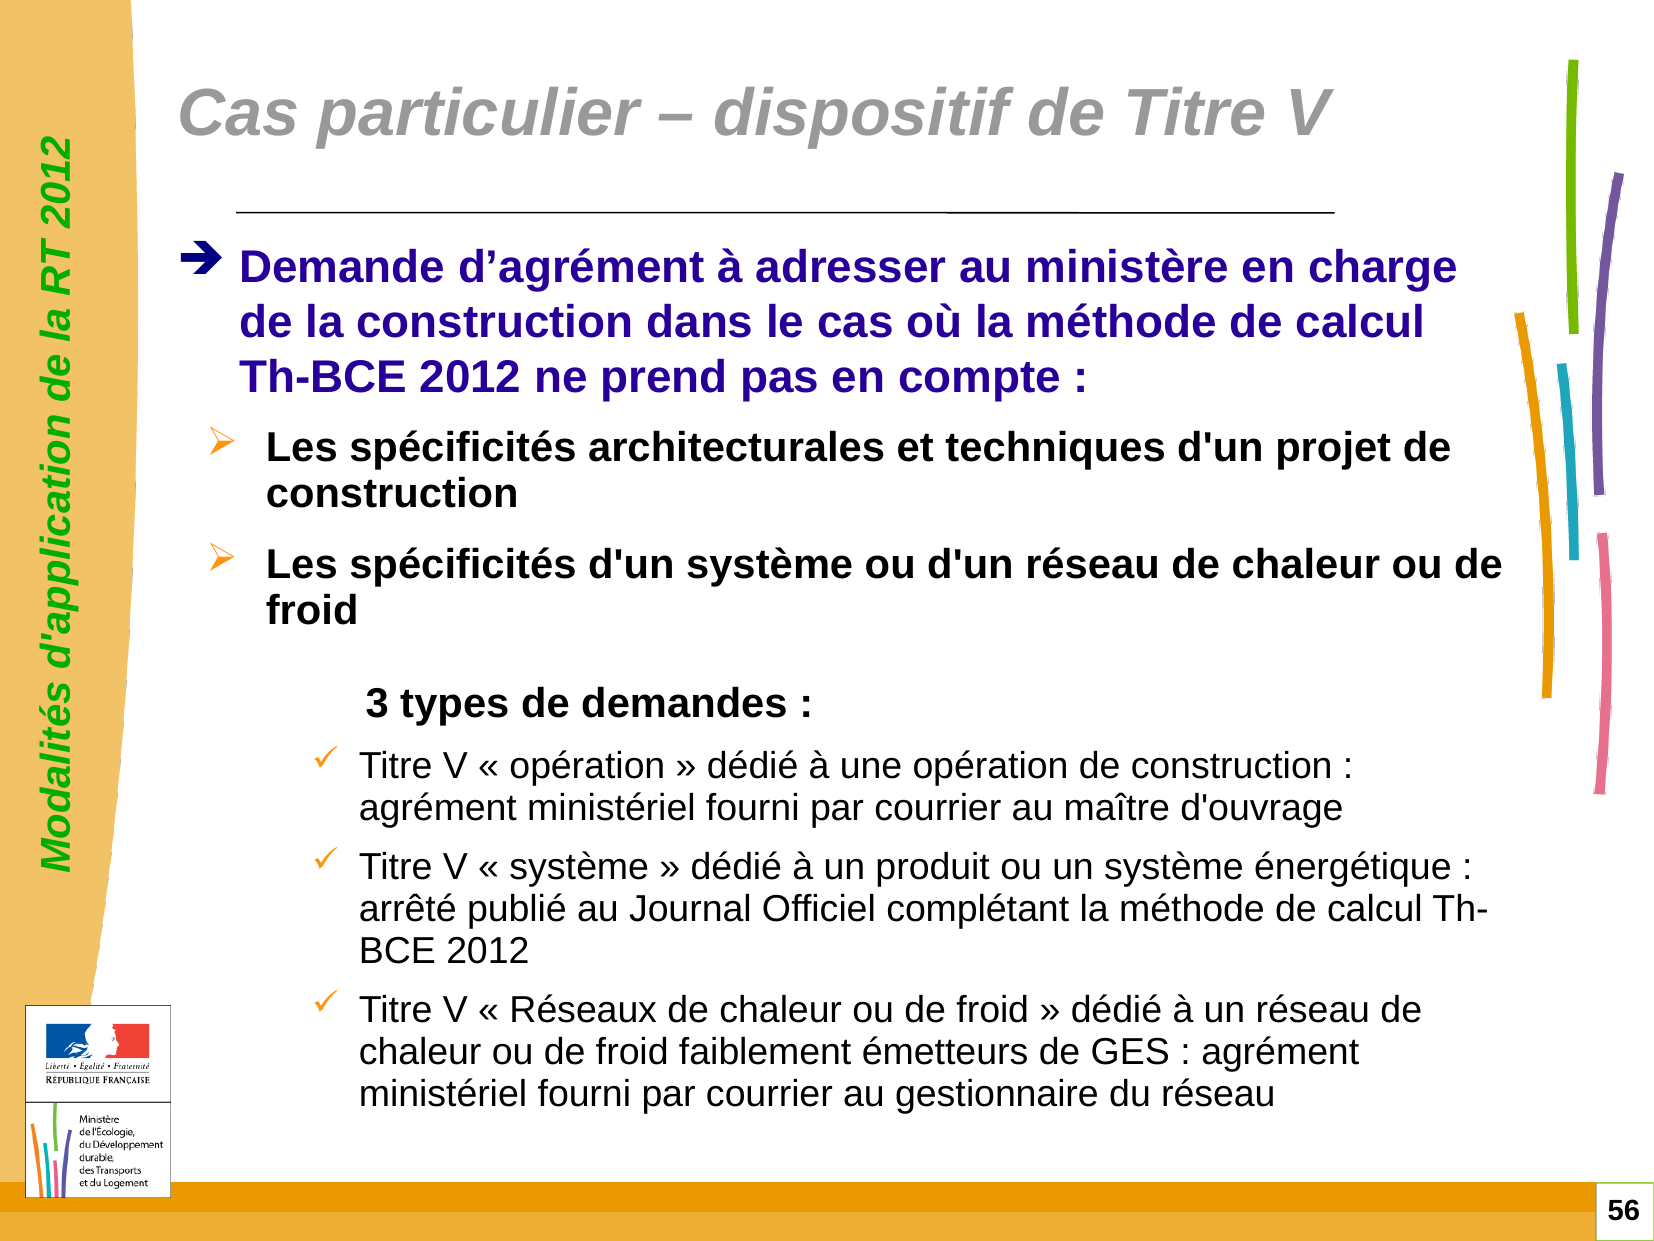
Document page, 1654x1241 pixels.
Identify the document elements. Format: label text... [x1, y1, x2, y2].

title Cas particulier – dispositif de Titre V [177, 29, 1536, 198]
list Demande d’agrément à adresser au ministère en charge de la construction dans le cas où la méthode de calcul Th-BCE 2012 ne prend pas en compte : Les spécificités architecturales et techniques d'un projet de construction Les spécificités d'un système ou d'un réseau de chaleur ou de froid 3 types de demandes : Titre V « opération » dédié à une opération de construction : agrément ministériel fourni par courrier au maître d'ouvrage Titre V « système » dédié à un produit ou un système énergétique : arrêté publié au Journal Officiel complétant la méthode de calcul Th-BCE 2012 Titre V « Réseaux de chaleur ou de froid » dédié à un réseau de chaleur ou de froid faiblement émetteurs de GES : agrément ministériel fourni par courrier au gestionnaire du réseau [177, 236, 1506, 1123]
picture [0, 0, 1654, 1241]
text_box Modalités d'application de la RT 2012 [11, 47, 101, 963]
